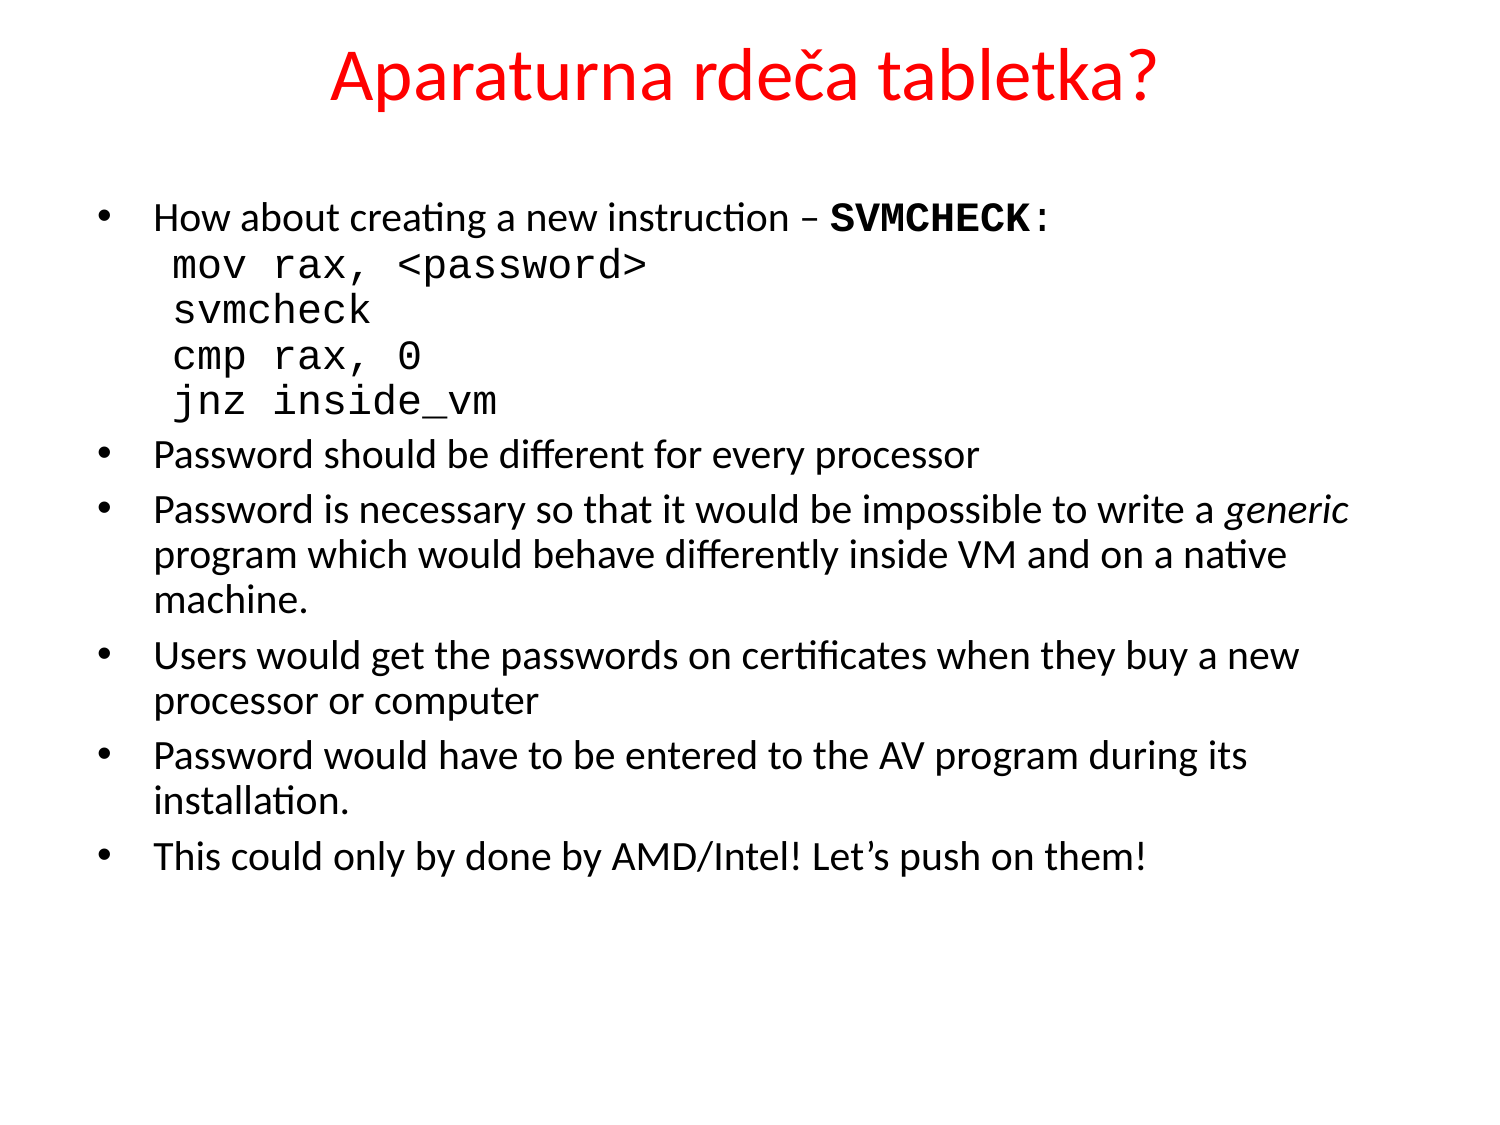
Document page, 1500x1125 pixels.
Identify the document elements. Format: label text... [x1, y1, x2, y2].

list How about creating a new instruction – SVMCHECK: mov rax, <password> svmcheck cmp rax, 0 jnz inside_vm Password should be different for every processor Password is necessary so that it would be impossible to write a generic program which would behave differently inside VM and on a native machine. Users would get the passwords on certificates when they buy a new processor or computer Password would have to be entered to the AV program during its installation. This could only by done by AMD/Intel! Let’s push on them! [82, 187, 1433, 931]
title Aparaturna rdeča tabletka? [70, 0, 1421, 141]
